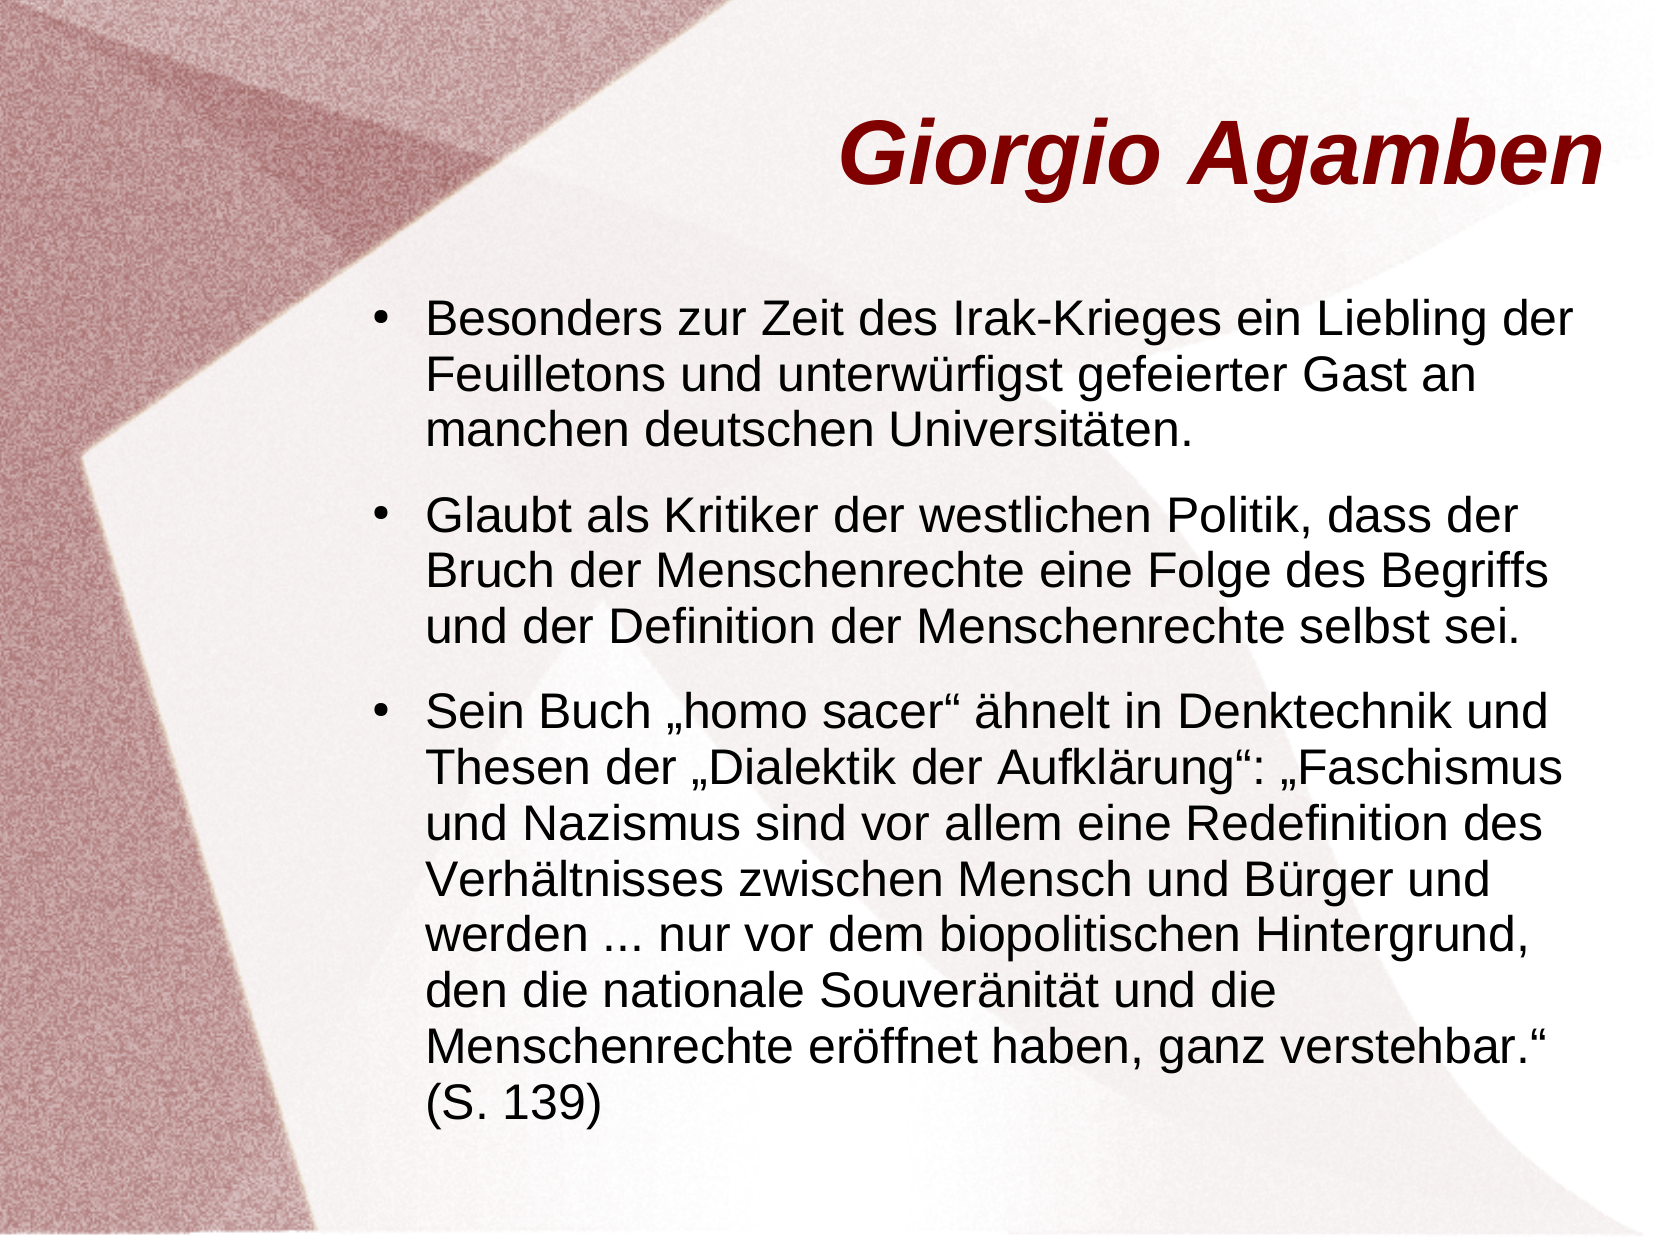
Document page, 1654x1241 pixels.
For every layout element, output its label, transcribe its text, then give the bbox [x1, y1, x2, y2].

picture [0, 0, 1654, 1241]
title Giorgio Agamben [596, 56, 1607, 250]
list Besonders zur Zeit des Irak-Krieges ein Liebling der Feuilletons und unterwürfigst gefeierter Gast an manchen deutschen Universitäten. Glaubt als Kritiker der westlichen Politik, dass der Bruch der Menschenrechte eine Folge des Begriffs und der Definition der Menschenrechte selbst sei. Sein Buch „homo sacer“ ähnelt in Denktechnik und Thesen der „Dialektik der Aufklärung“: „Faschismus und Nazismus sind vor allem eine Redefinition des Verhältnisses zwischen Mensch und Bürger und werden ... nur vor dem biopolitischen Hintergrund, den die nationale Souveränität und die Menschenrechte eröffnet haben, ganz verstehbar.“ (S. 139) [354, 290, 1601, 1130]
